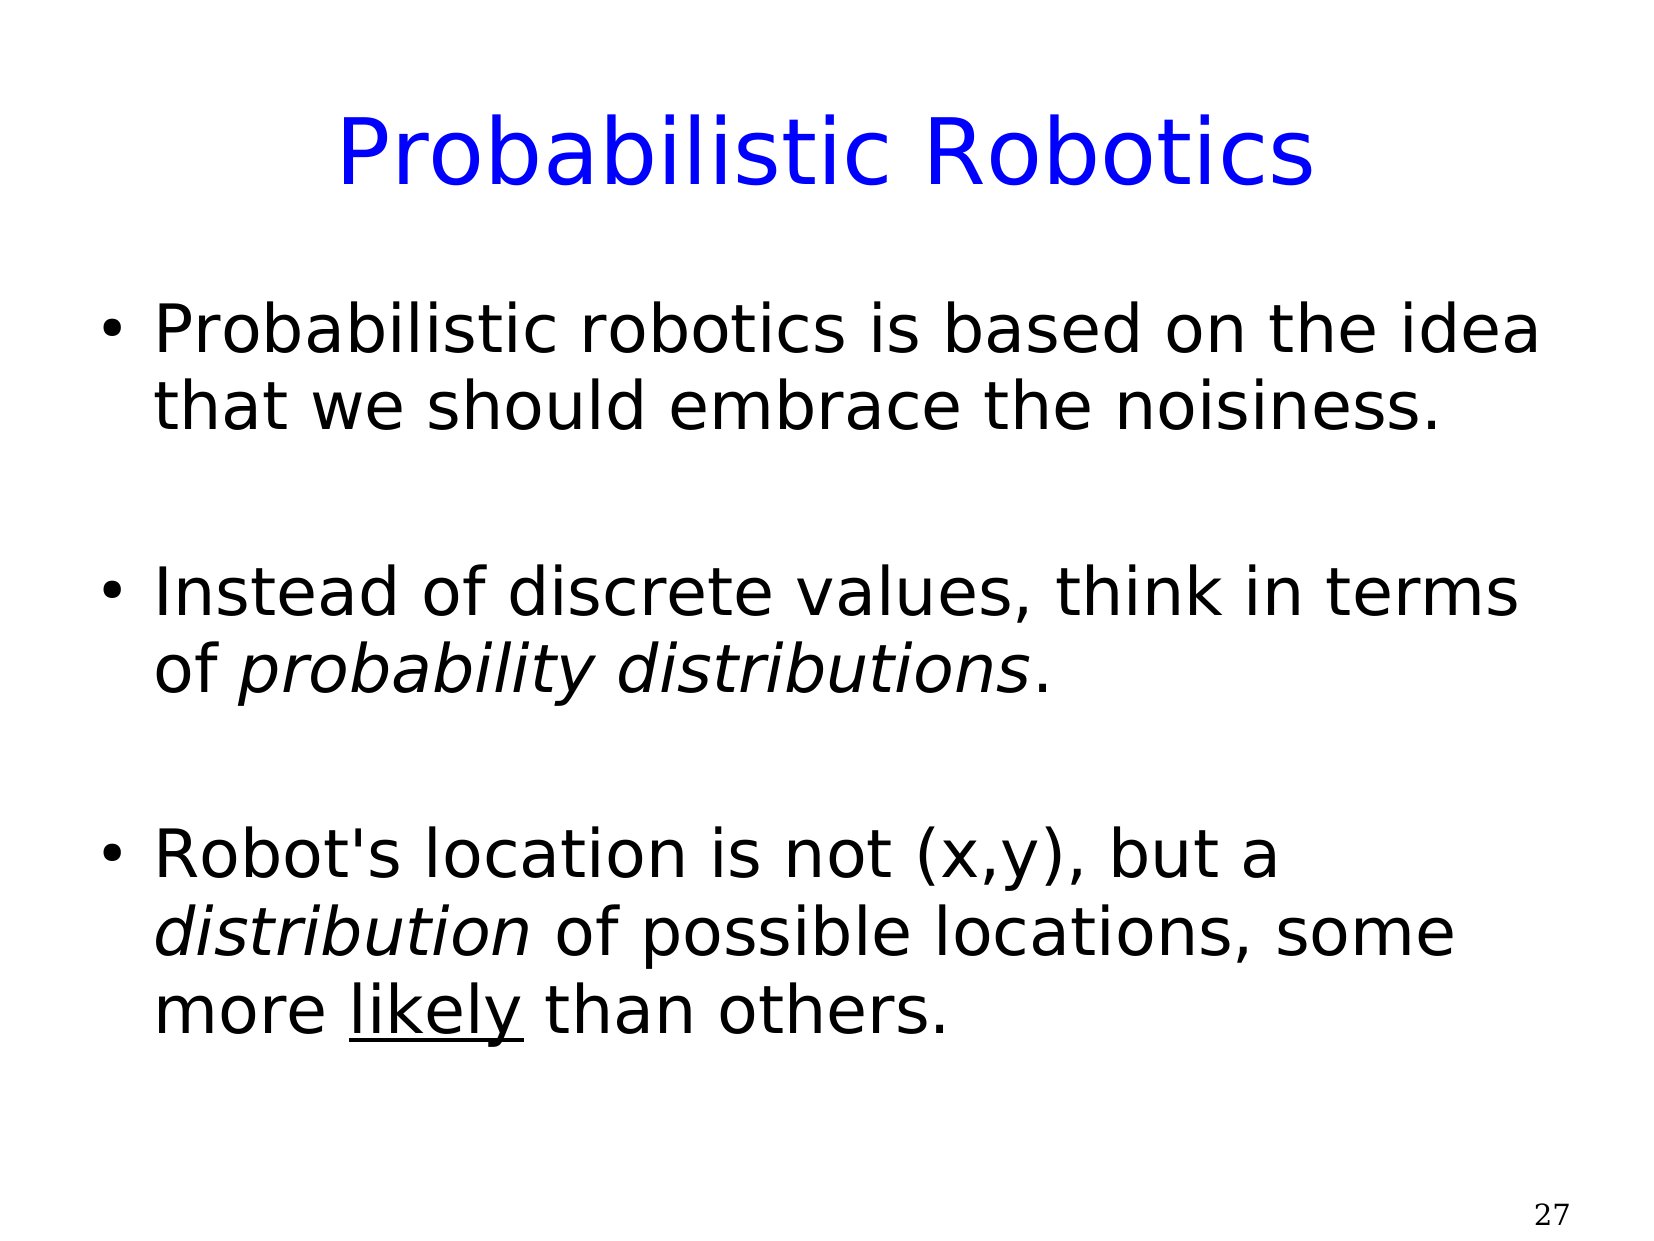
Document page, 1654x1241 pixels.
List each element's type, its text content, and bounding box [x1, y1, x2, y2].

title Probabilistic Robotics [82, 49, 1571, 257]
list Probabilistic robotics is based on the idea that we should embrace the noisiness. Instead of discrete values, think in terms of probability distributions. Robot's location is not (x,y), but a distribution of possible locations, some more likely than others. [82, 290, 1571, 1109]
